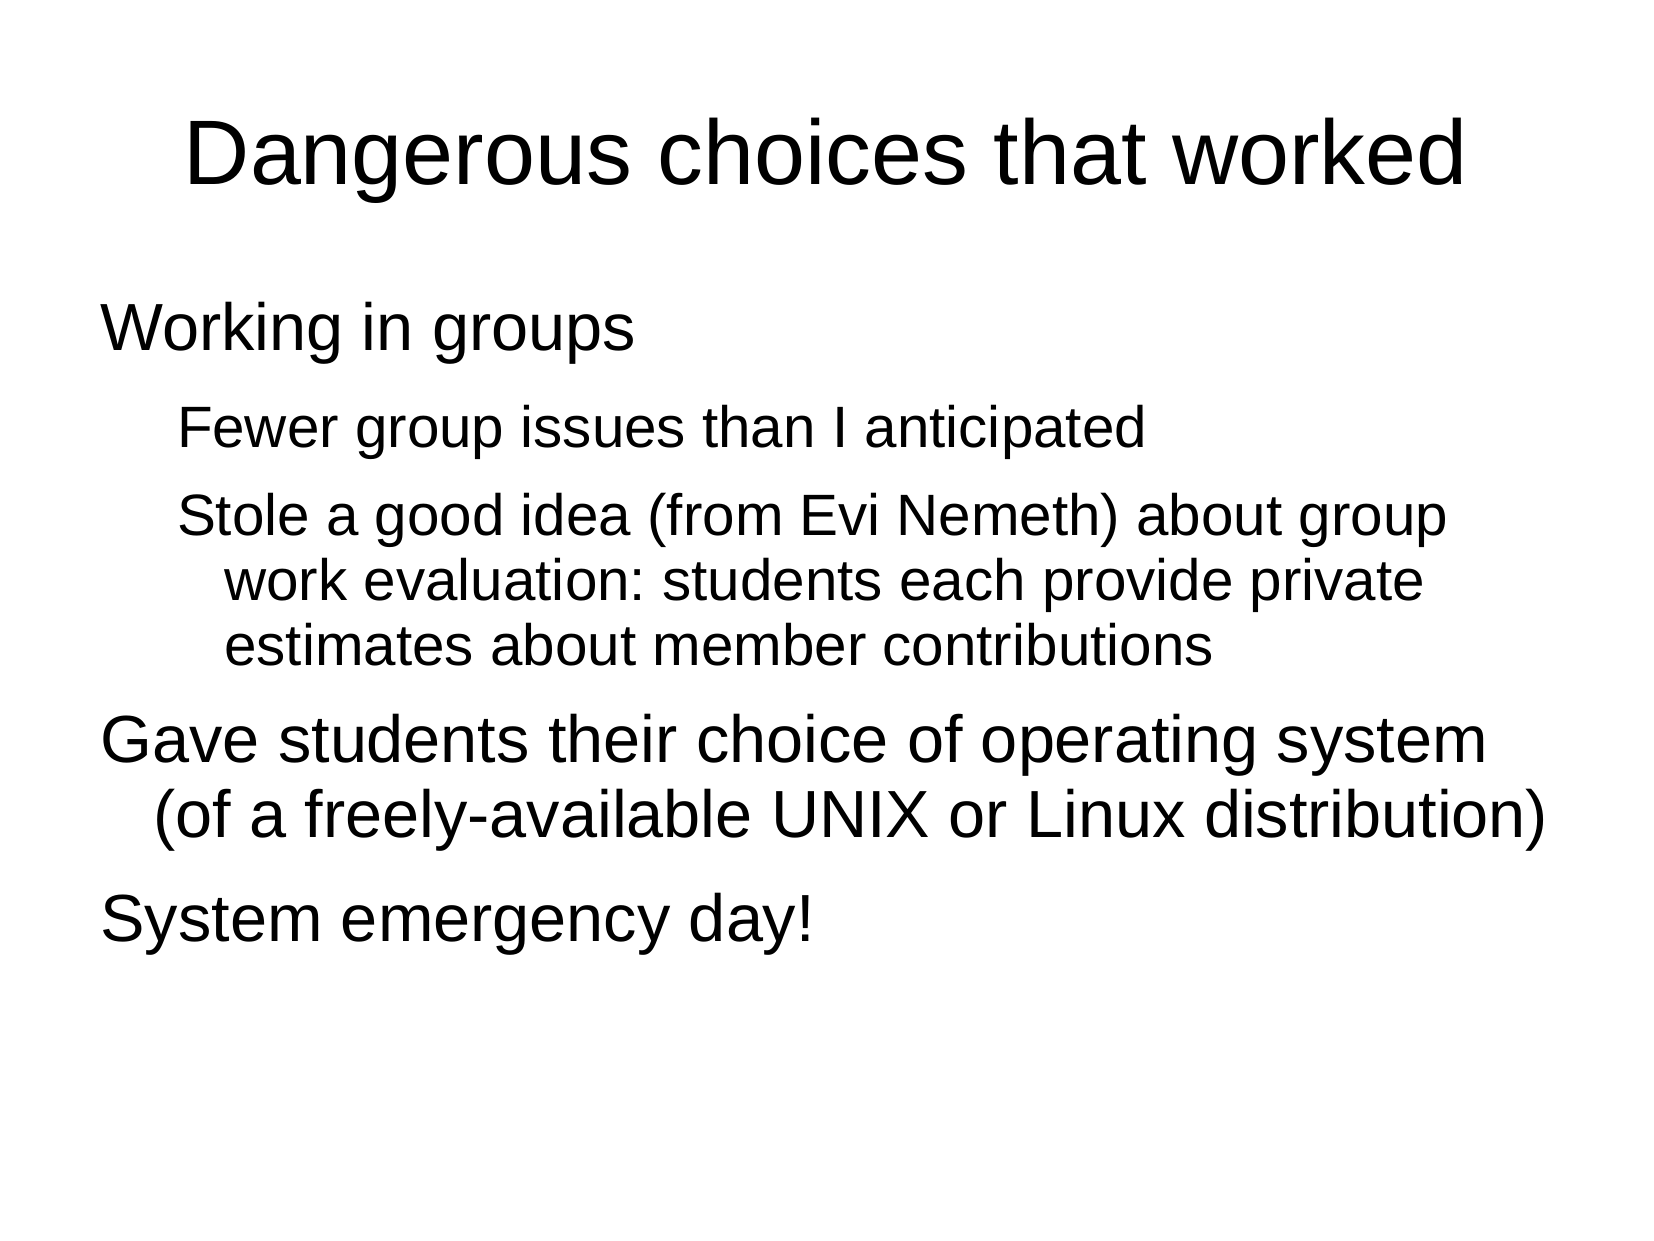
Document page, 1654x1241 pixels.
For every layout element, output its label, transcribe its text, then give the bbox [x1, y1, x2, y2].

title Dangerous choices that worked [82, 56, 1571, 250]
list Working in groups Fewer group issues than I anticipated Stole a good idea (from Evi Nemeth) about group work evaluation: students each provide private estimates about member contributions Gave students their choice of operating system (of a freely-available UNIX or Linux distribution) System emergency day! [82, 290, 1571, 1094]
